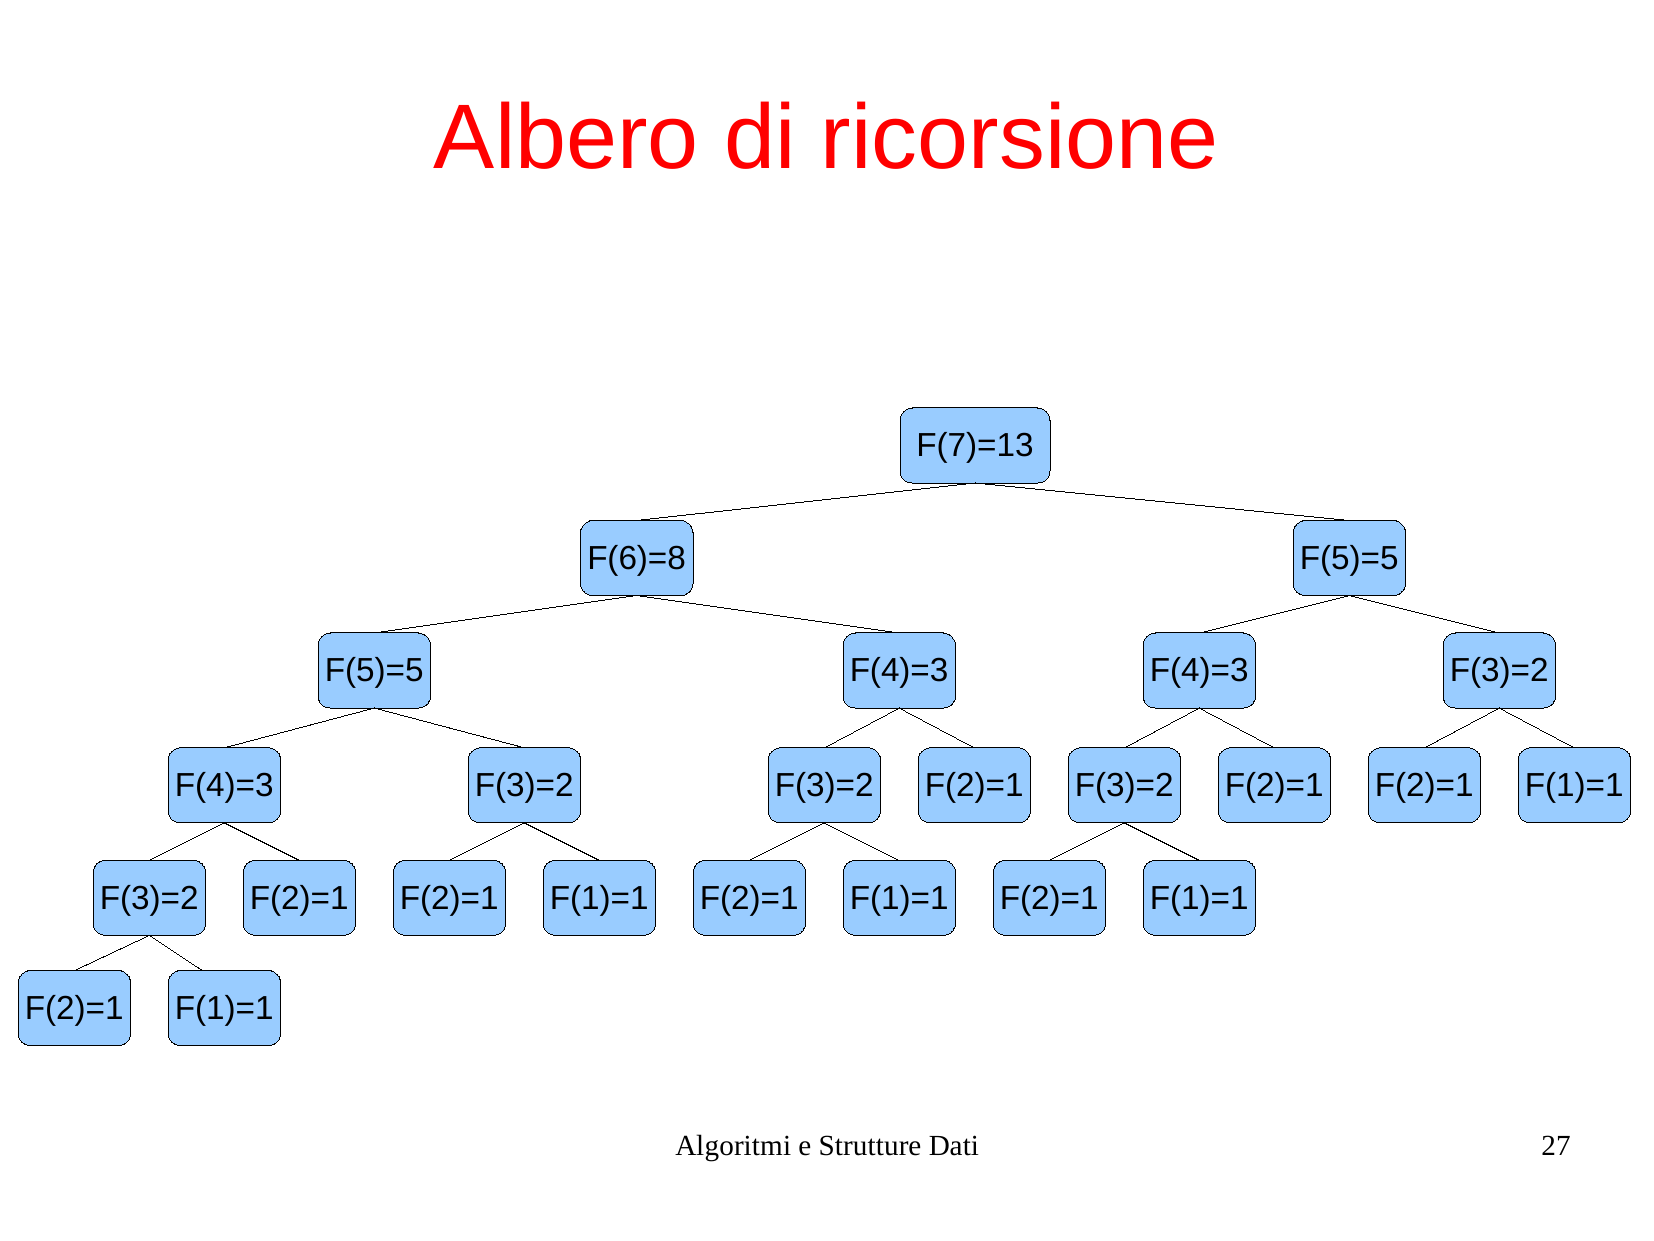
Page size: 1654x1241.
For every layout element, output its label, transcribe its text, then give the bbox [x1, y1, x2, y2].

text_box F(3)=2 [768, 747, 881, 823]
text_box F(2)=1 [1218, 747, 1331, 823]
text_box F(6)=8 [580, 520, 694, 596]
text_box F(2)=1 [693, 860, 806, 936]
text_box F(5)=5 [318, 632, 431, 709]
text_box F(7)=13 [900, 407, 1051, 484]
text_box F(3)=2 [1443, 632, 1556, 709]
text_box F(2)=1 [18, 970, 131, 1046]
text_box F(3)=2 [1068, 747, 1181, 823]
text_box F(3)=2 [93, 860, 206, 936]
text_box F(4)=3 [843, 632, 956, 709]
text_box F(2)=1 [918, 747, 1031, 823]
text_box F(4)=3 [168, 747, 281, 823]
text_box F(1)=1 [843, 860, 956, 936]
text_box F(3)=2 [468, 747, 581, 823]
text_box F(2)=1 [393, 860, 506, 936]
text_box F(1)=1 [1518, 747, 1631, 823]
text_box F(4)=3 [1143, 632, 1256, 709]
text_box F(2)=1 [243, 860, 356, 936]
text_box F(1)=1 [543, 860, 656, 936]
text_box F(2)=1 [1368, 747, 1481, 823]
text_box F(2)=1 [993, 860, 1106, 936]
text_box F(5)=5 [1293, 520, 1406, 596]
title Albero di ricorsione [82, 49, 1571, 226]
text_box F(1)=1 [168, 970, 281, 1046]
text_box F(1)=1 [1143, 860, 1256, 936]
